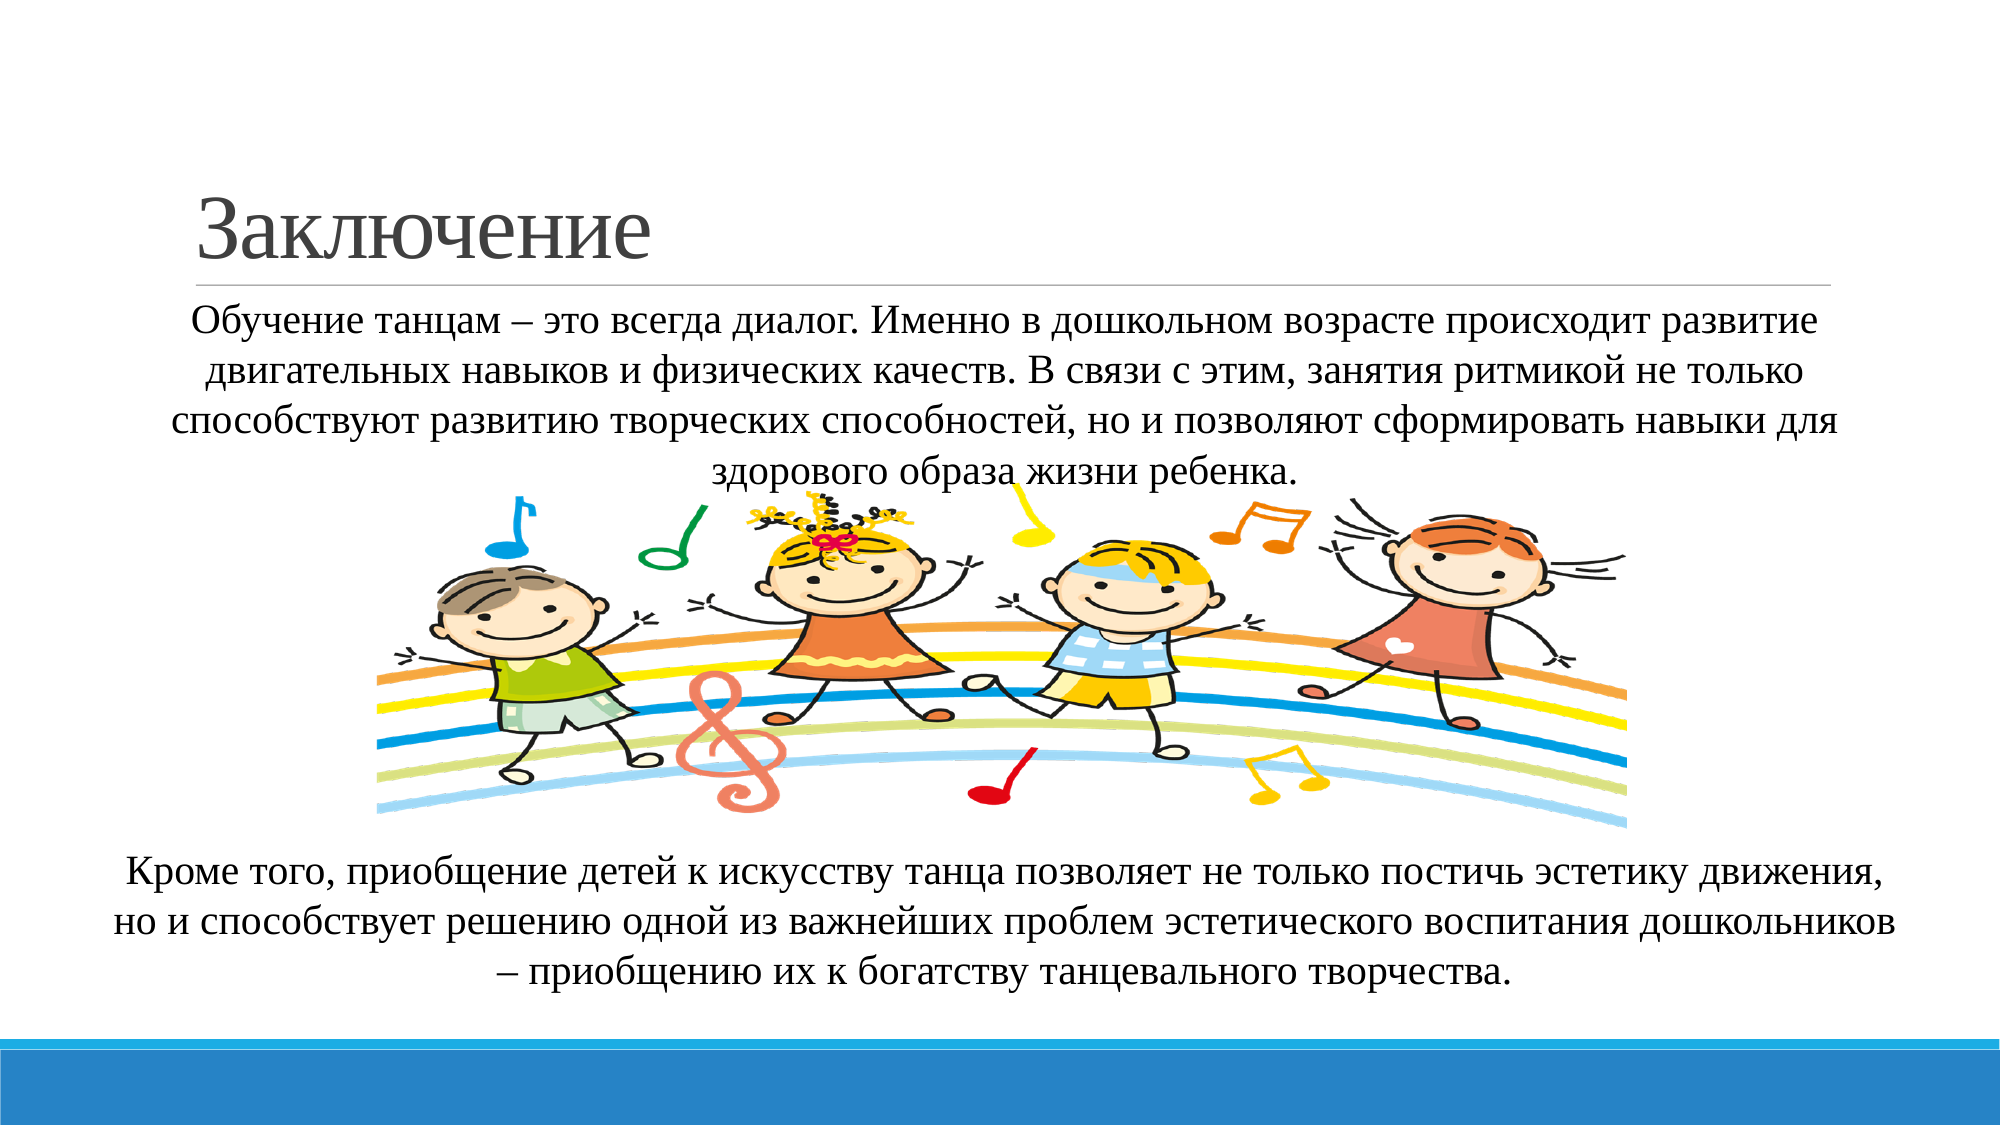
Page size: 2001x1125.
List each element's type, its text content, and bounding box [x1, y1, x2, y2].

title Заключение [180, 47, 1830, 284]
text_box Обучение танцам – это всегда диалог. Именно в дошкольном возрасте происходит развитие двигательных навыков и физических качеств. В связи с этим, занятия ритмикой не только способствуют развитию творческих способностей, но и позволяют сформировать навыки для здорового образа жизни ребенка. Кроме того, приобщение детей к искусству танца позволяет не только постичь эстетику движения, но и способствует решению одной из важнейших проблем эстетического воспитания дошкольников – приобщению их к богатству танцевального творчества. [95, 284, 1915, 1001]
